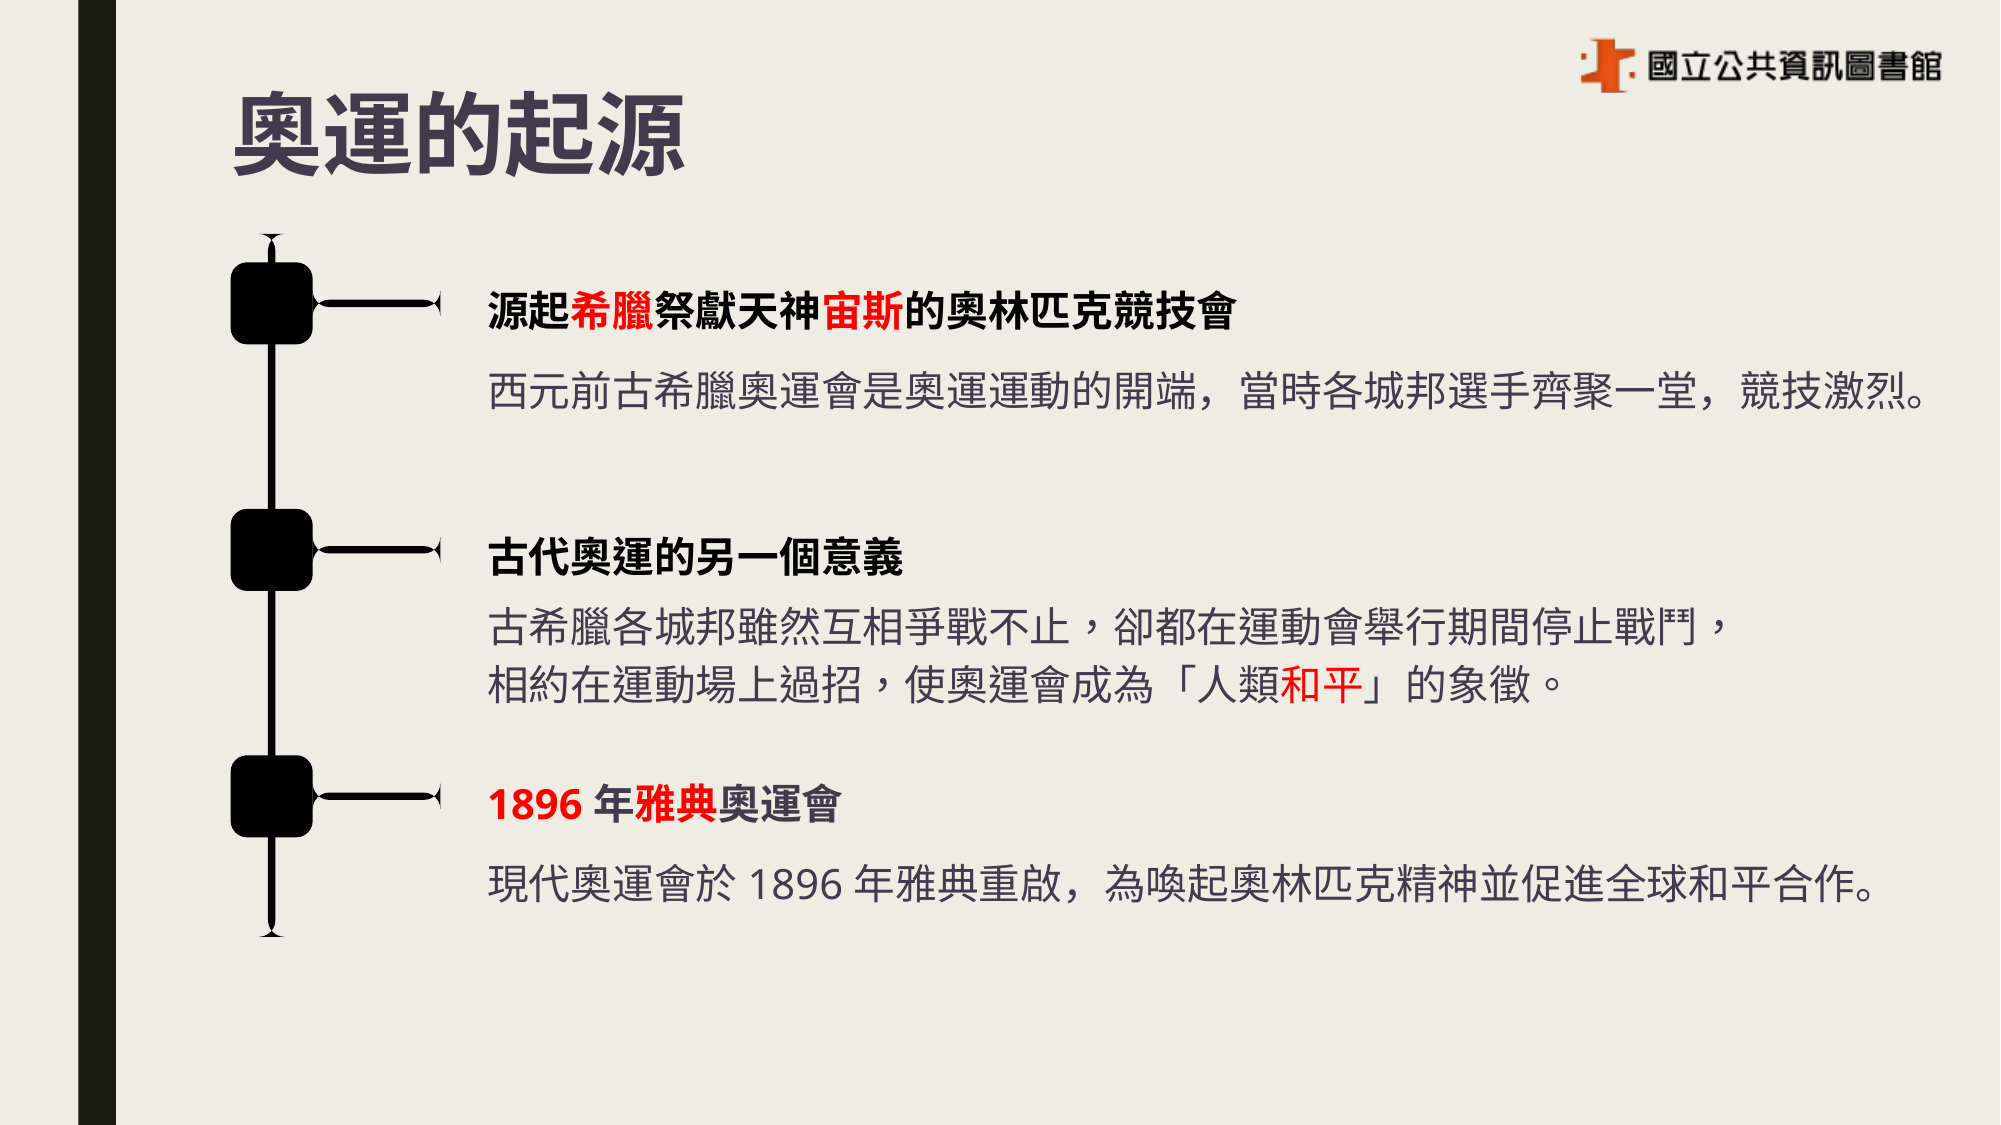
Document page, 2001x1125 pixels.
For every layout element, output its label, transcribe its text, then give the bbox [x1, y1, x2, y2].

text_box 古代奧運的另一個意義 [472, 517, 928, 574]
text_box 源起希臘祭獻天神宙斯的奧林匹克競技會 [472, 270, 928, 327]
text_box 源起希臘祭獻天神宙斯的奧林匹克競技會 [502, 297, 514, 327]
text_box 現代奧運會於1896年雅典重啟，為喚起奧林匹克精神並促進全球和平合作。 [472, 842, 1744, 900]
text_box 古代奧運的另一個意義 [798, 543, 813, 569]
text_box 西元前古希臘奧運會是奧運運動的開端，當時各城邦選手齊聚一堂，競技激烈。 [472, 349, 1744, 407]
picture [1571, 32, 1951, 99]
text_box 1896年雅典奧運會 [472, 763, 928, 820]
text_box 古代奧運的另一個意義 [662, 548, 689, 574]
text_box 古代奧運的另一個意義 [706, 562, 727, 574]
text_box 奧運的起源 [217, 65, 1128, 179]
text_box 古希臘各城邦雖然互相爭戰不止，卻都在運動會舉行期間停止戰鬥， 相約在運動場上過招，使奧運會成為「人類和平」的象徵。 [472, 585, 1714, 719]
text_box [230, 233, 441, 937]
